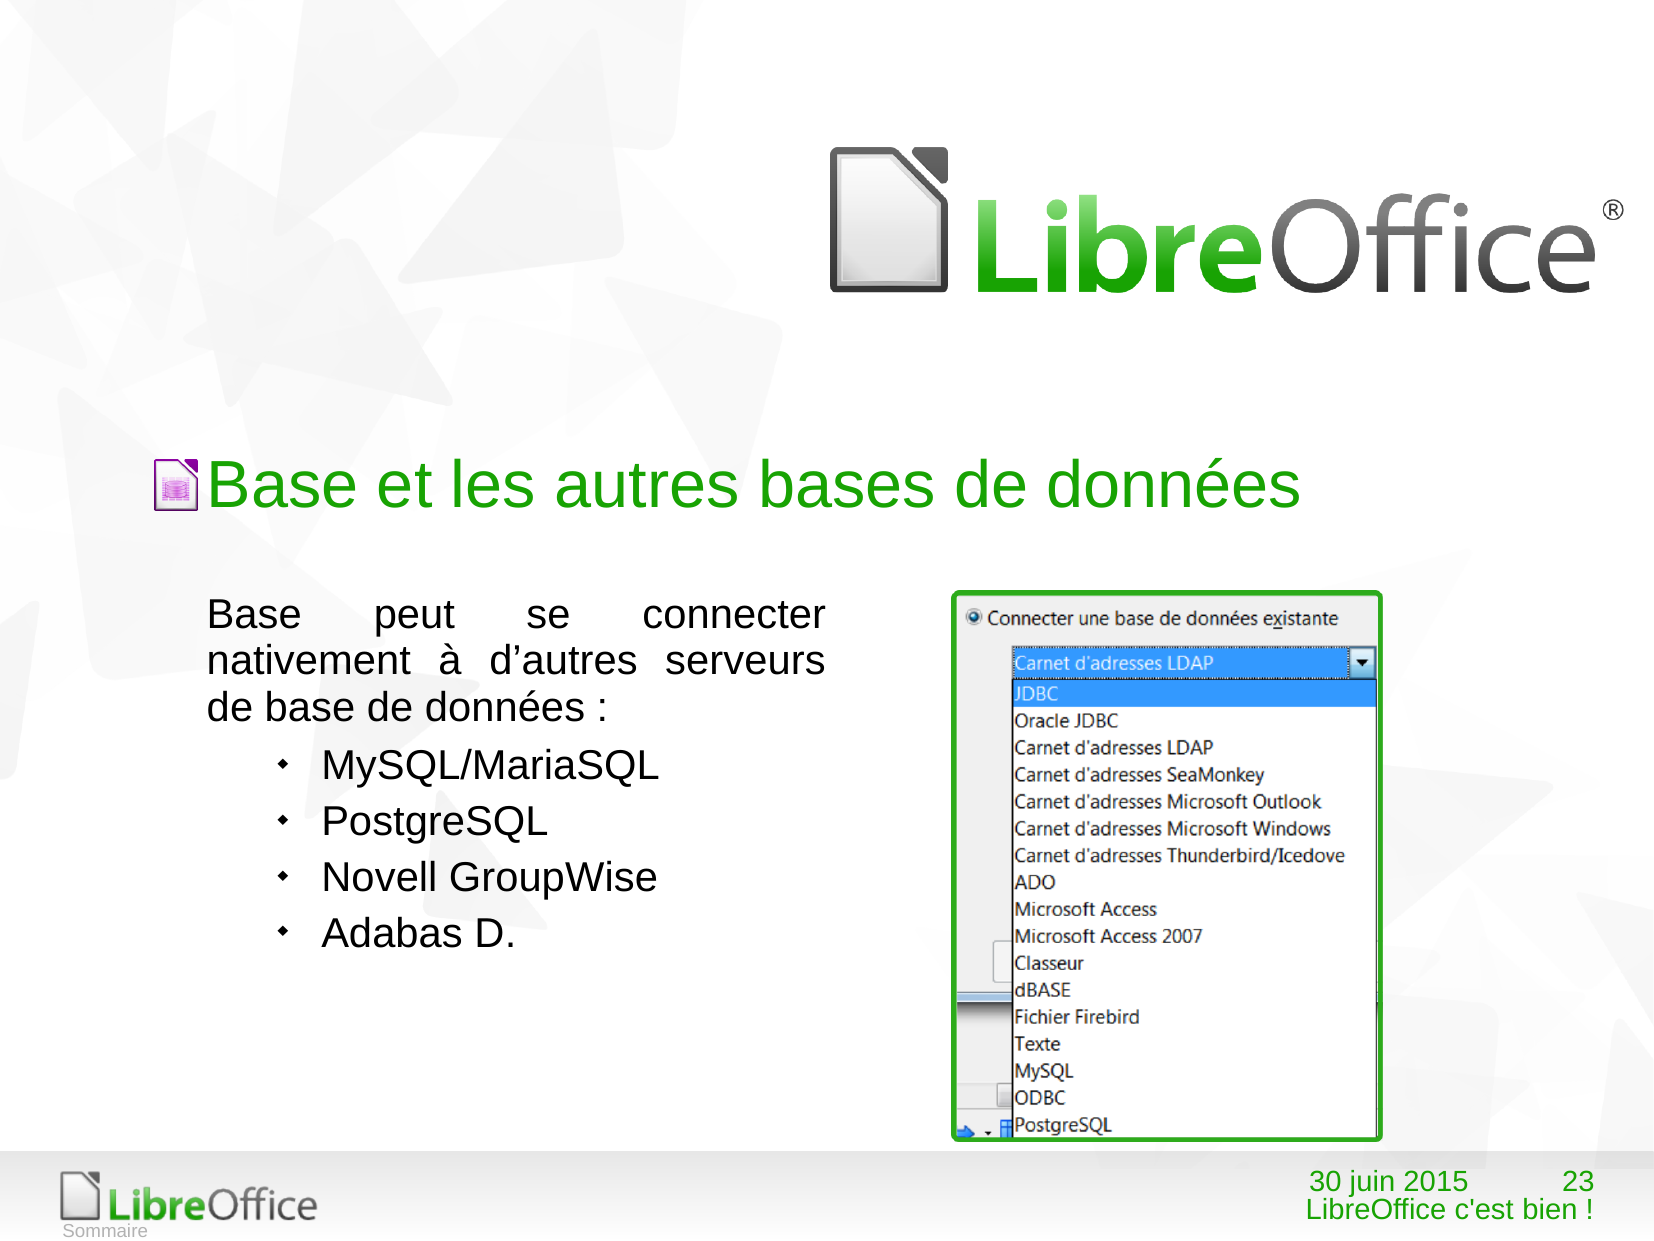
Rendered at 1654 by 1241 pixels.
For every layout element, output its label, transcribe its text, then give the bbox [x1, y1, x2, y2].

picture [915, 548, 1654, 1169]
list Base peut se connecter nativement à d’autres serveurs de base de données : MySQL/MariaSQL PostgreSQL Novell GroupWise Adabas D. [206, 590, 827, 1134]
picture [0, 0, 1654, 930]
picture [41, 1152, 337, 1240]
title Base et les autres bases de données [206, 395, 1477, 573]
